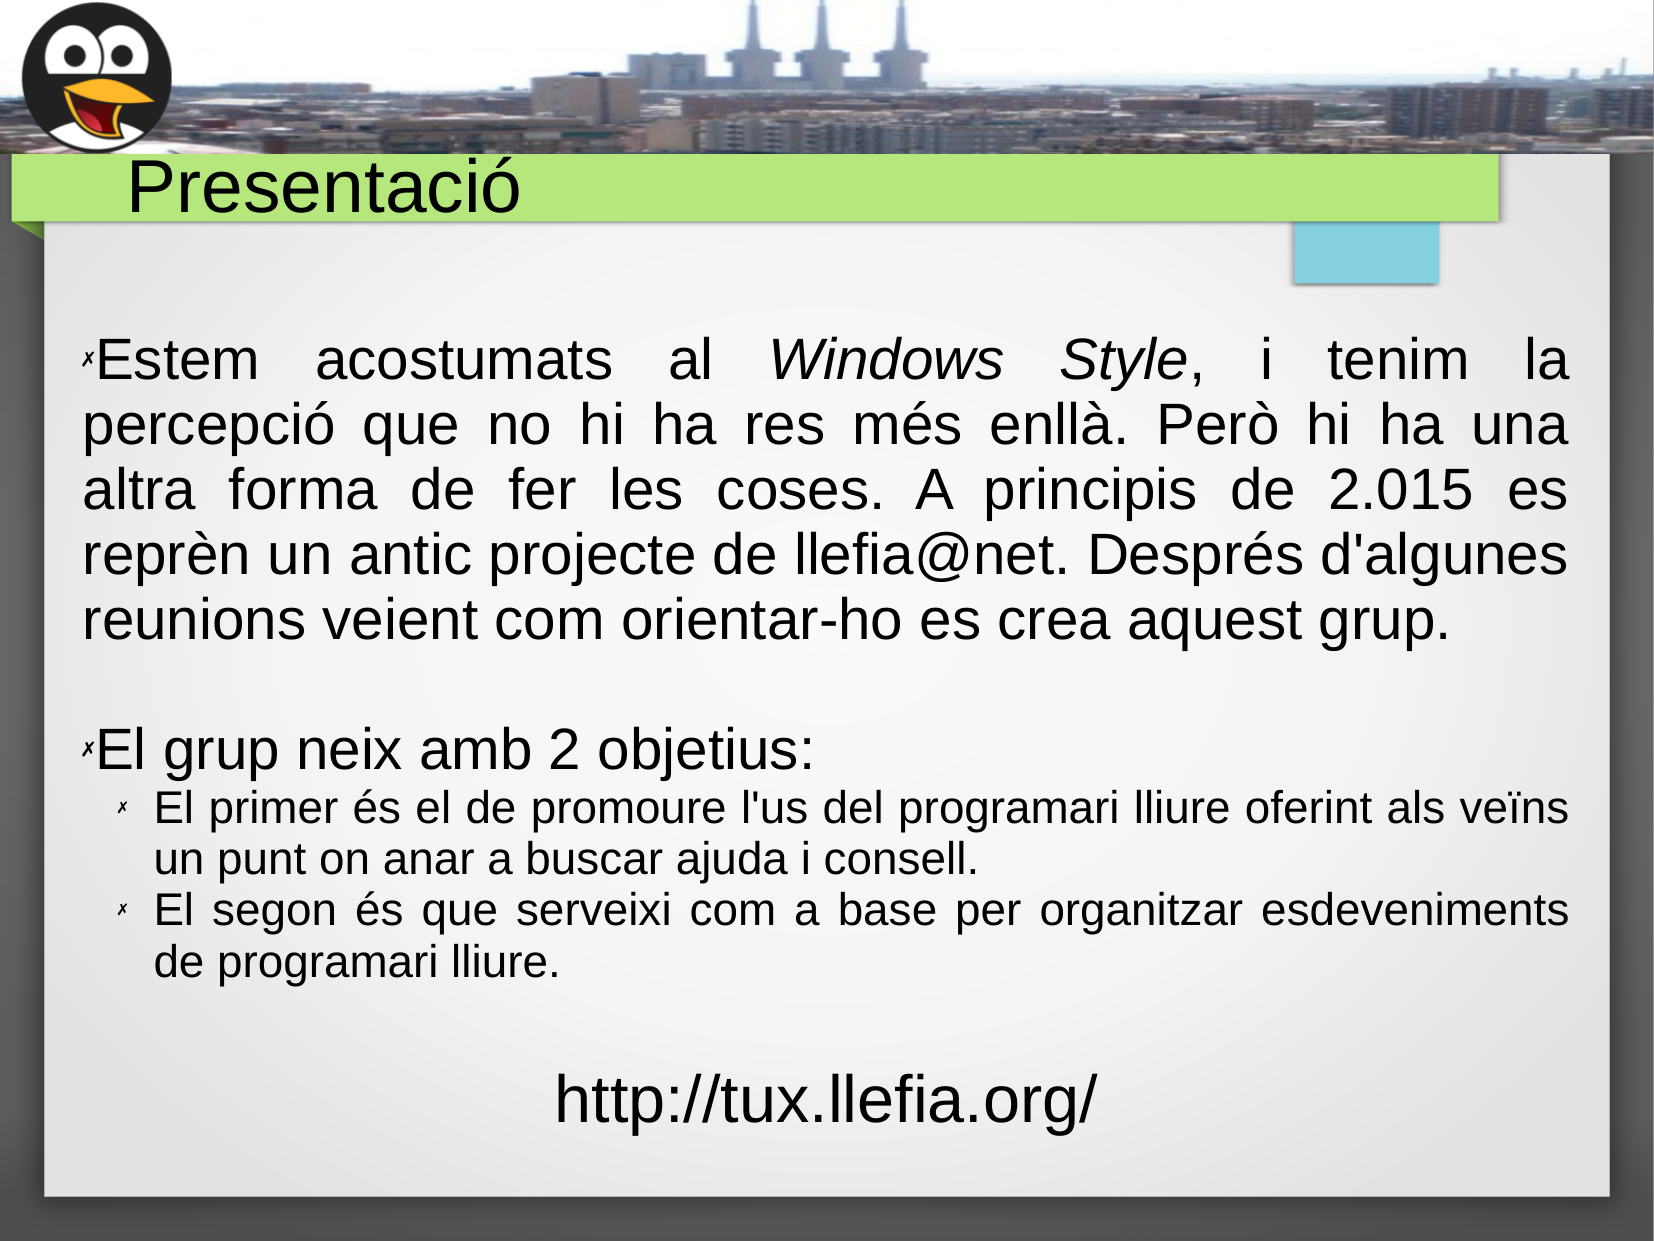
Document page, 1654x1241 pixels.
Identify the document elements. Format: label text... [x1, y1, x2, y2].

picture [0, 0, 1654, 1241]
title Presentació [126, 82, 886, 290]
subtitle Estem acostumats al Windows Style, i tenim la percepció que no hi ha res més enllà. Però hi ha una altra forma de fer les coses. A principis de 2.015 es reprèn un antic projecte de llefia@net. Després d'algunes reunions veient com orientar-ho es crea aquest grup. El grup neix amb 2 objetius: El primer és el de promoure l'us del programari lliure oferint als veïns un punt on anar a buscar ajuda i consell. El segon és que serveixi com a base per organitzar esdeveniments de programari lliure. http://tux.llefia.org/ [82, 284, 1571, 1179]
